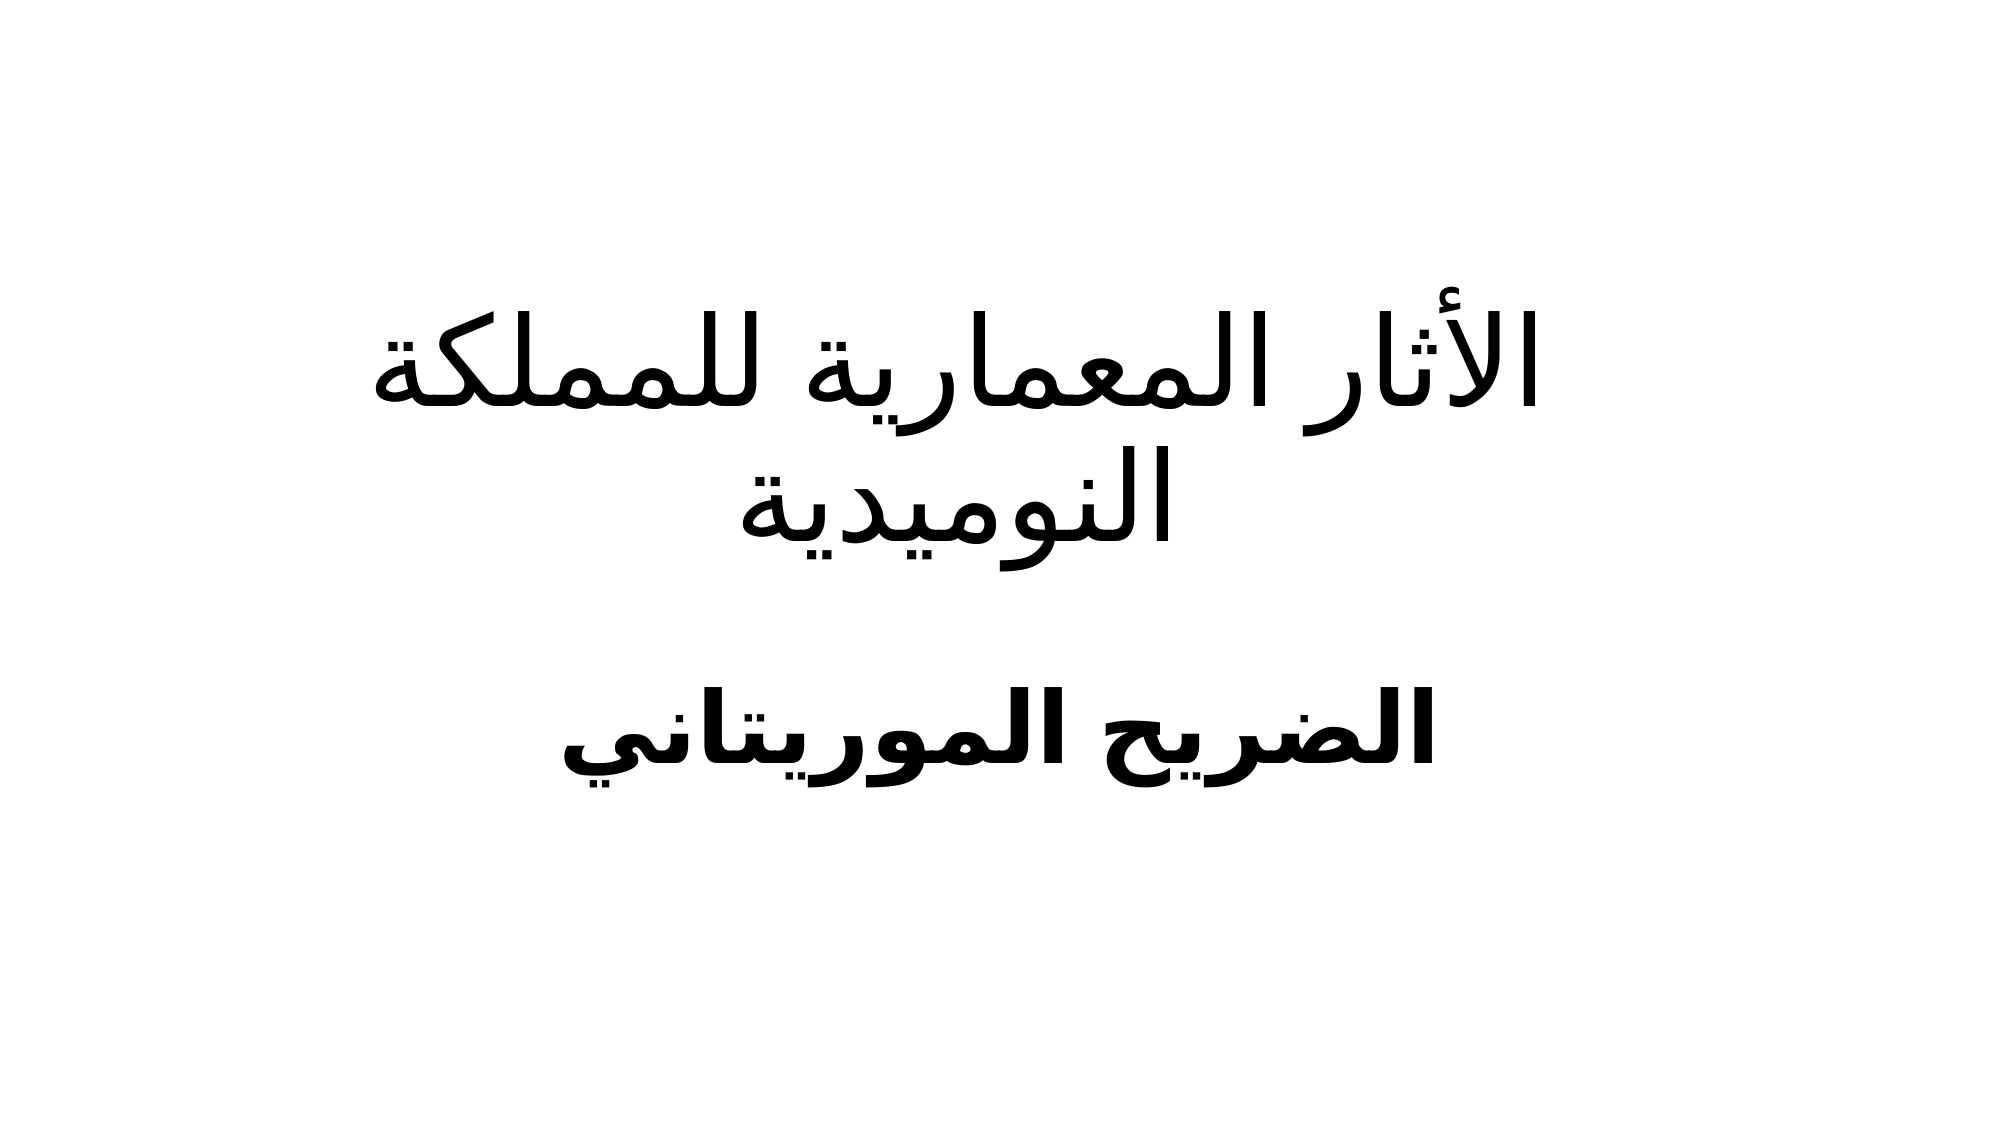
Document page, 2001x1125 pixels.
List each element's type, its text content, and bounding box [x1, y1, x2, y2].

title الأثار المعمارية للمملكة النوميدية [165, 184, 1750, 576]
subtitle الضريح الموريتاني [249, 669, 1750, 941]
